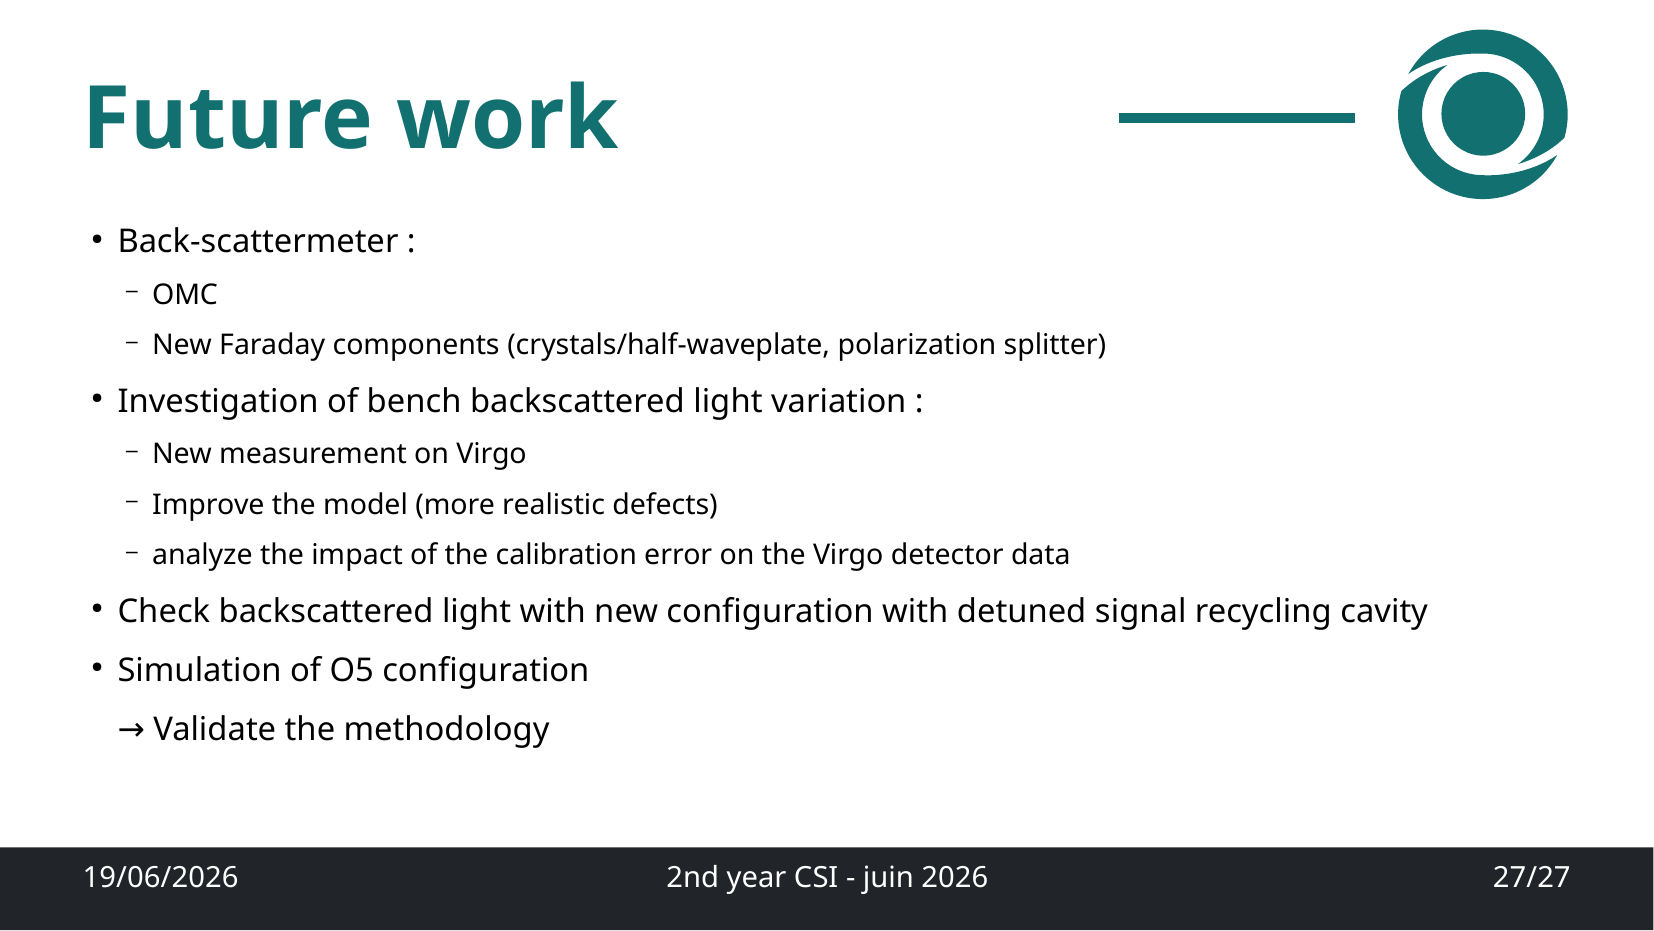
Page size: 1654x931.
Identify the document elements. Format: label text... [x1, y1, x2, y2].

list Back-scattermeter : OMC New Faraday components (crystals/half-waveplate, polarization splitter) Investigation of bench backscattered light variation : New measurement on Virgo Improve the model (more realistic defects) analyze the impact of the calibration error on the Virgo detector data Check backscattered light with new configuration with detuned signal recycling cavity Simulation of O5 configuration → Validate the methodology [82, 217, 1571, 758]
title Future work [82, 37, 1241, 193]
